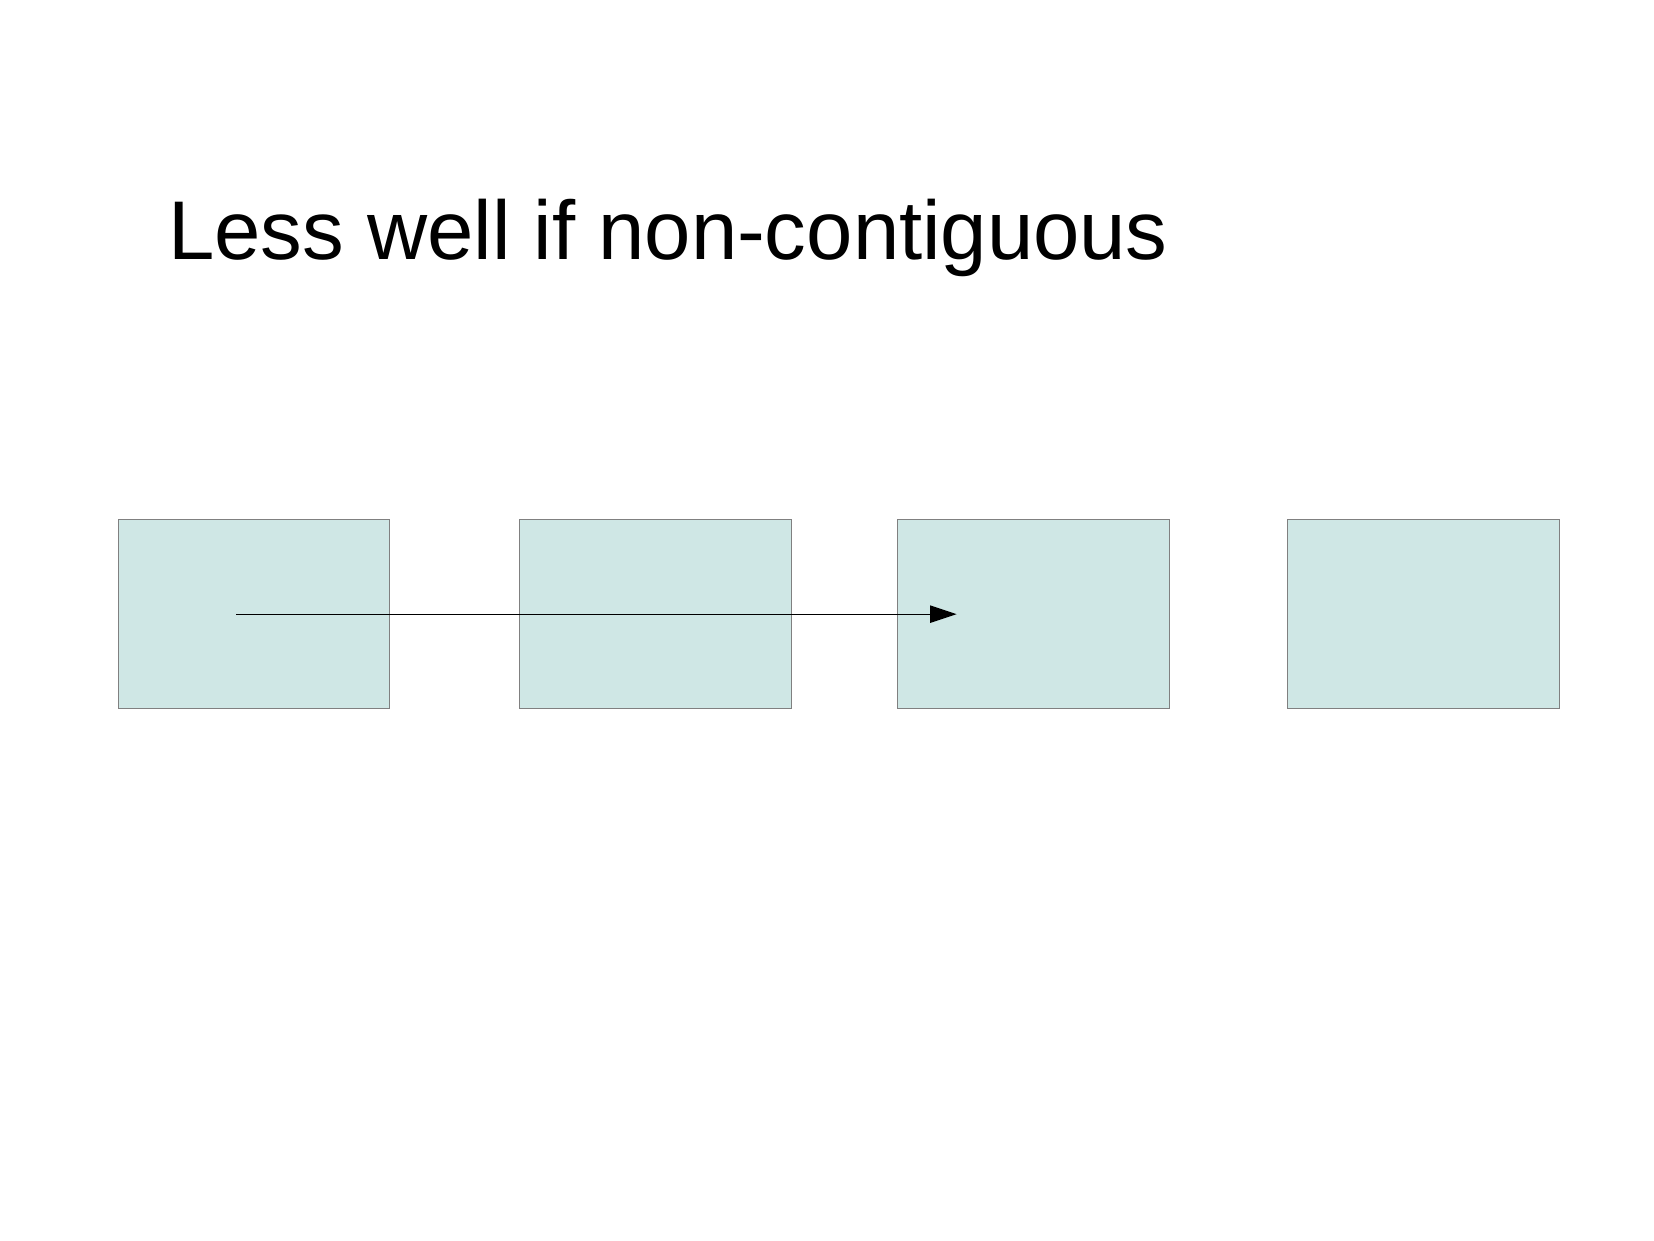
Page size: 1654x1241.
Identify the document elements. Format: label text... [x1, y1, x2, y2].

text_box [1287, 519, 1560, 709]
text_box [897, 519, 1170, 709]
text_box [519, 615, 792, 709]
text_box [519, 519, 792, 614]
text_box Less well if non-contiguous [153, 177, 1489, 286]
text_box [118, 519, 390, 709]
